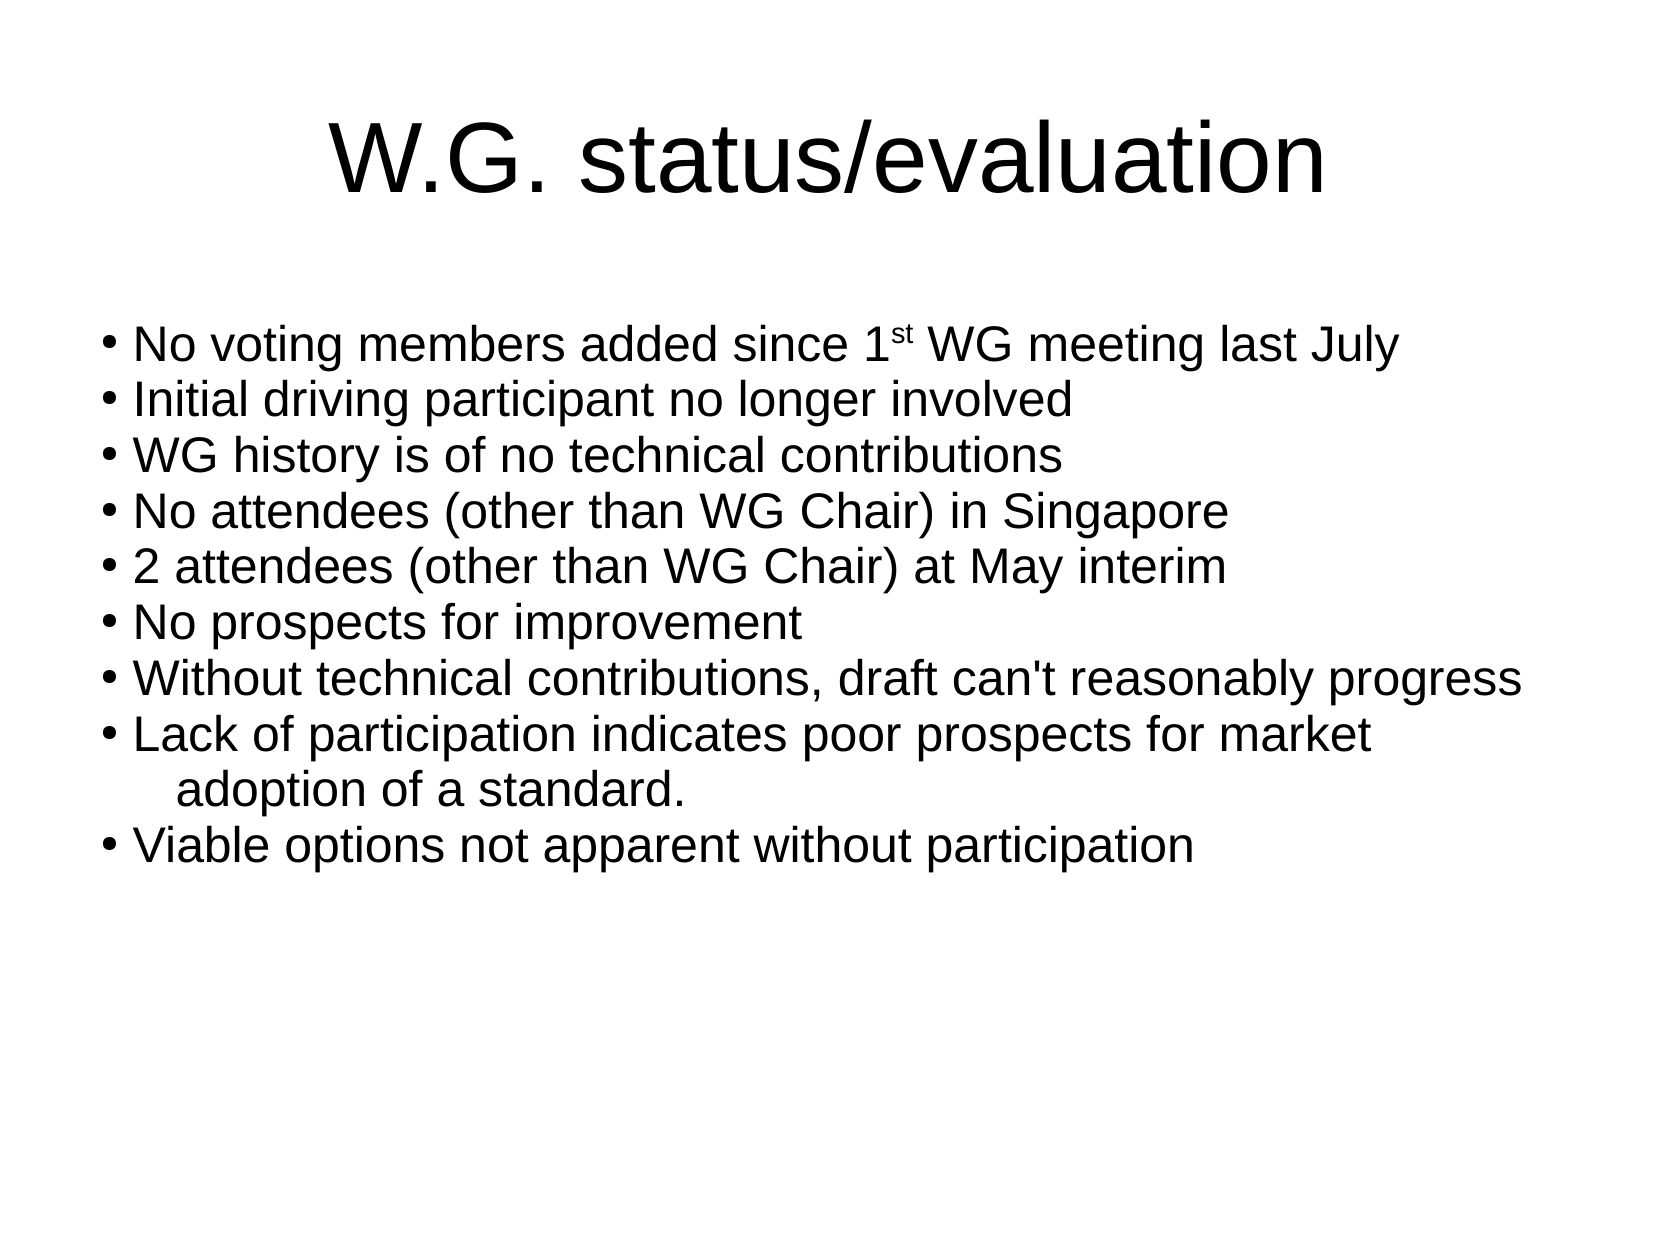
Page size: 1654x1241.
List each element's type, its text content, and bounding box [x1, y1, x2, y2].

text_box No voting members added since 1st WG meeting last July Initial driving participant no longer involved WG history is of no technical contributions No attendees (other than WG Chair) in Singapore 2 attendees (other than WG Chair) at May interim No prospects for improvement Without technical contributions, draft can't reasonably progress Lack of participation indicates poor prospects for market adoption of a standard. Viable options not apparent without participation [85, 308, 1538, 883]
text_box W.G. status/evaluation [314, 94, 1345, 222]
